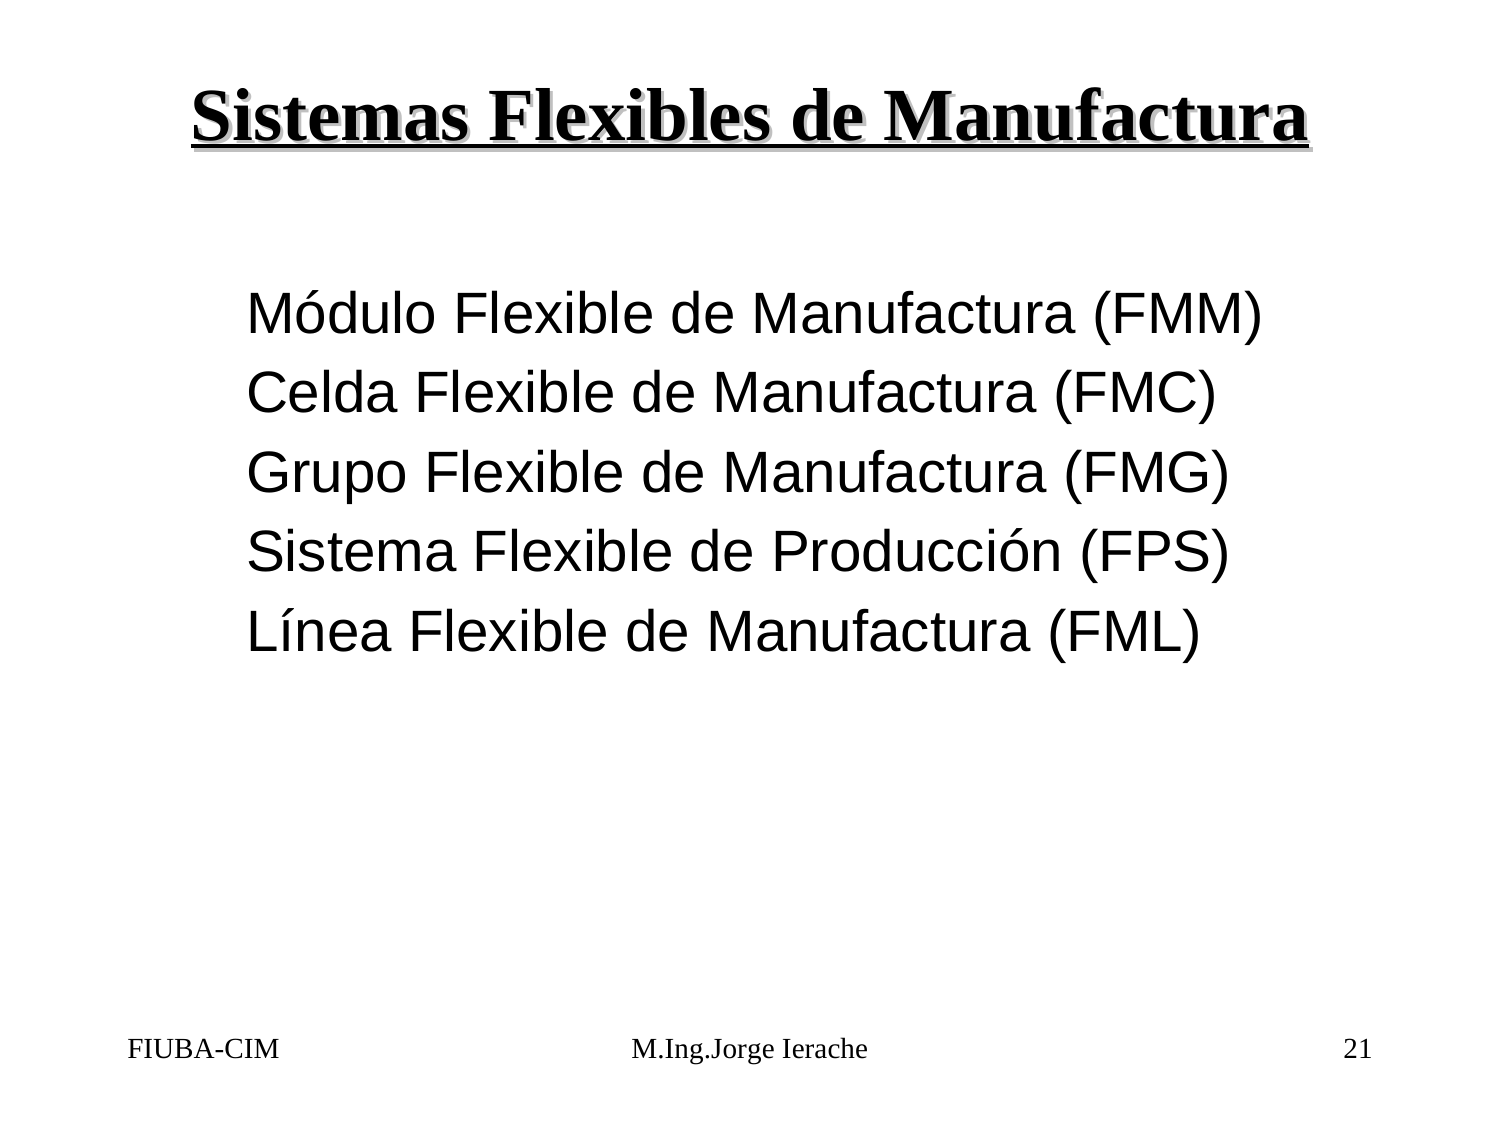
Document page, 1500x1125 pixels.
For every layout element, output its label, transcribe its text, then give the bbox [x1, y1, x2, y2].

list Módulo Flexible de Manufactura (FMM) Celda Flexible de Manufactura (FMC) Grupo Flexible de Manufactura (FMG) Sistema Flexible de Producción (FPS) Línea Flexible de Manufactura (FML) [231, 272, 1320, 753]
text_box Sistemas Flexibles de Manufactura [112, 65, 1388, 178]
